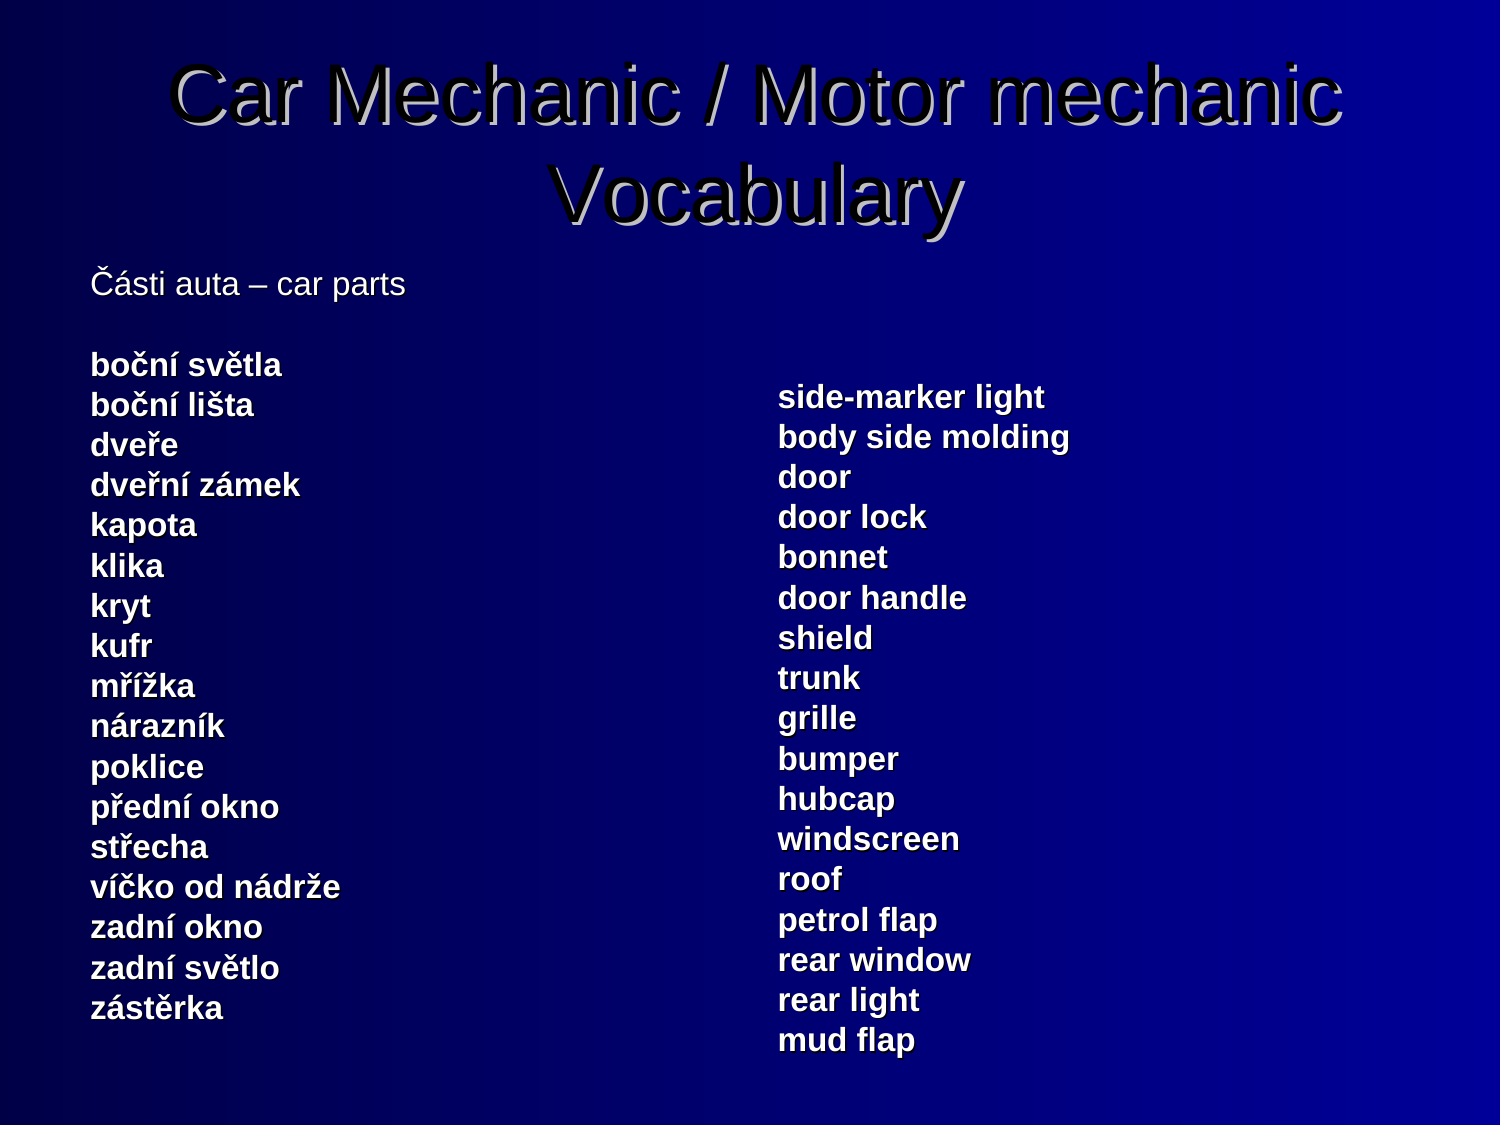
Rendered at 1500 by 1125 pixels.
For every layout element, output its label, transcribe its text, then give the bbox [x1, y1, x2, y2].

title Car Mechanic / Motor mechanic Vocabulary [75, 31, 1426, 247]
list Části auta – car parts boční světla boční lišta dveře dveřní zámek kapota klika kryt kufr mřížka nárazník poklice přední okno střecha víčko od nádrže zadní okno zadní světlo zástěrka [75, 262, 738, 1125]
list side-marker light body side molding door door lock bonnet door handle shield trunk grille bumper hubcap windscreen roof petrol flap rear window rear light mud flap [762, 262, 1426, 1066]
